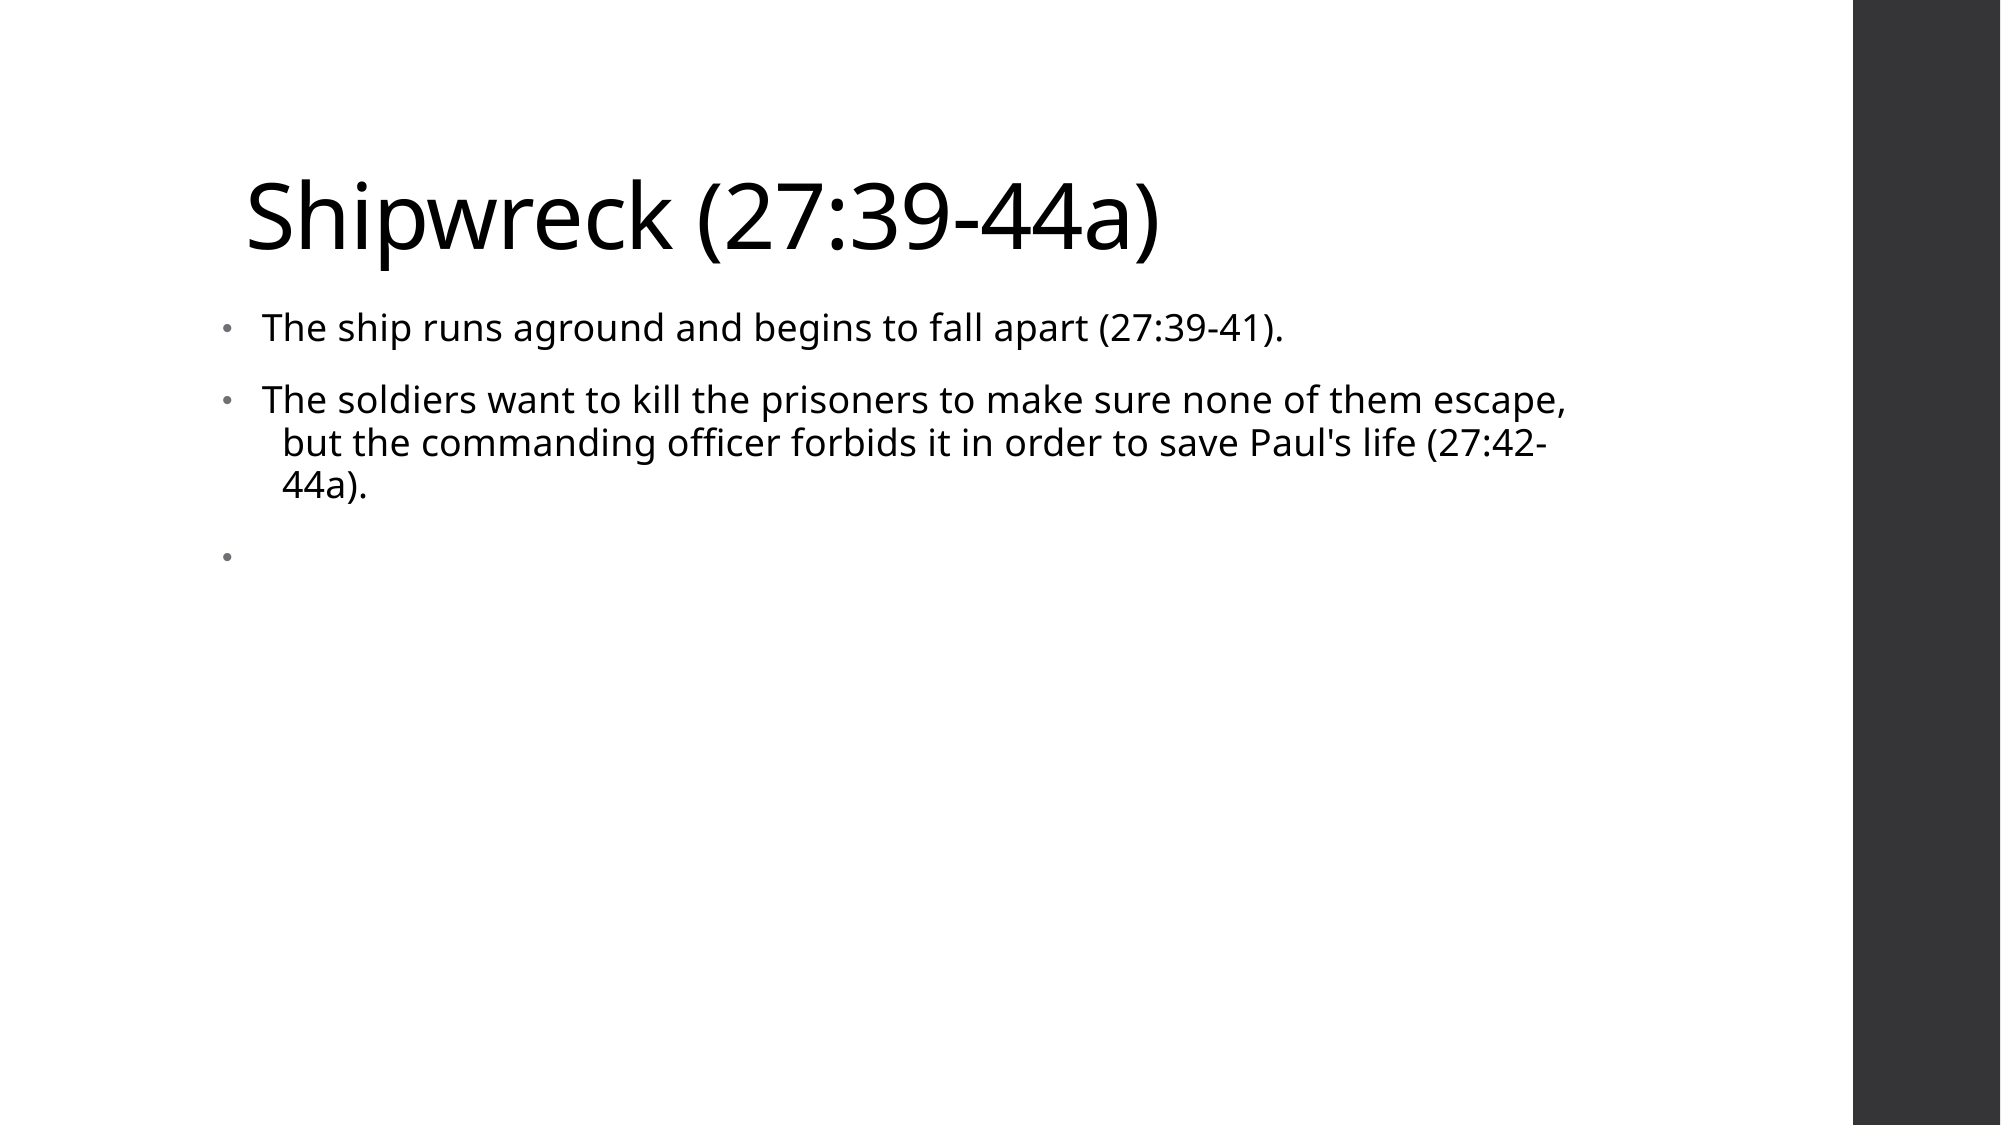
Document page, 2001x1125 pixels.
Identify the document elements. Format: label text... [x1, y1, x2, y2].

list The ship runs aground and begins to fall apart (27:39-41). The soldiers want to kill the prisoners to make sure none of them escape, but the commanding officer forbids it in order to save Paul's life (27:42-44a). [206, 299, 1617, 1014]
title Shipwreck (27:39-44a) [206, 60, 1797, 278]
